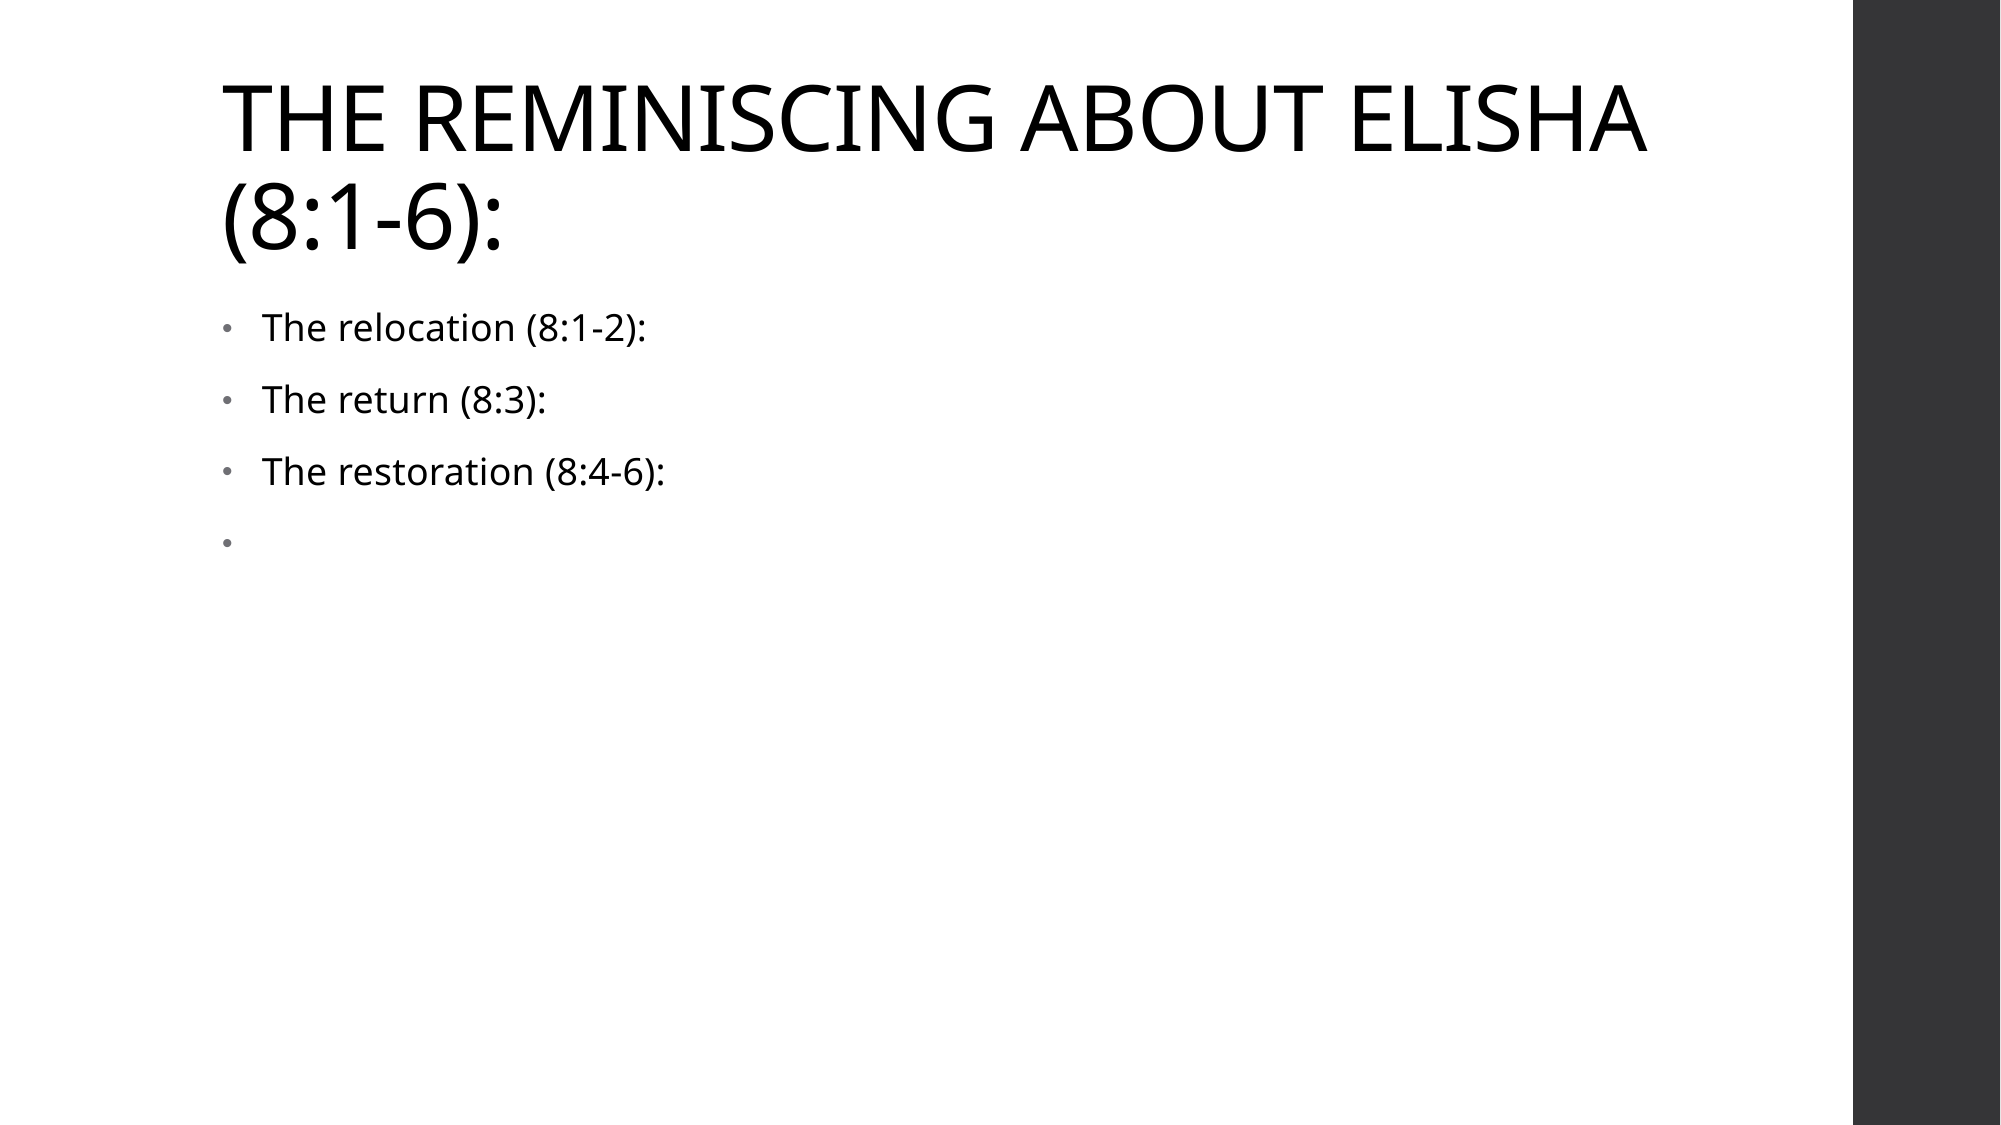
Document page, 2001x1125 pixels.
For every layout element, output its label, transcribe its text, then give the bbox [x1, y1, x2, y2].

title THE REMINISCING ABOUT ELISHA (8:1-6): [206, 60, 1797, 278]
list The relocation (8:1-2): The return (8:3): The restoration (8:4-6): [206, 299, 1617, 1014]
